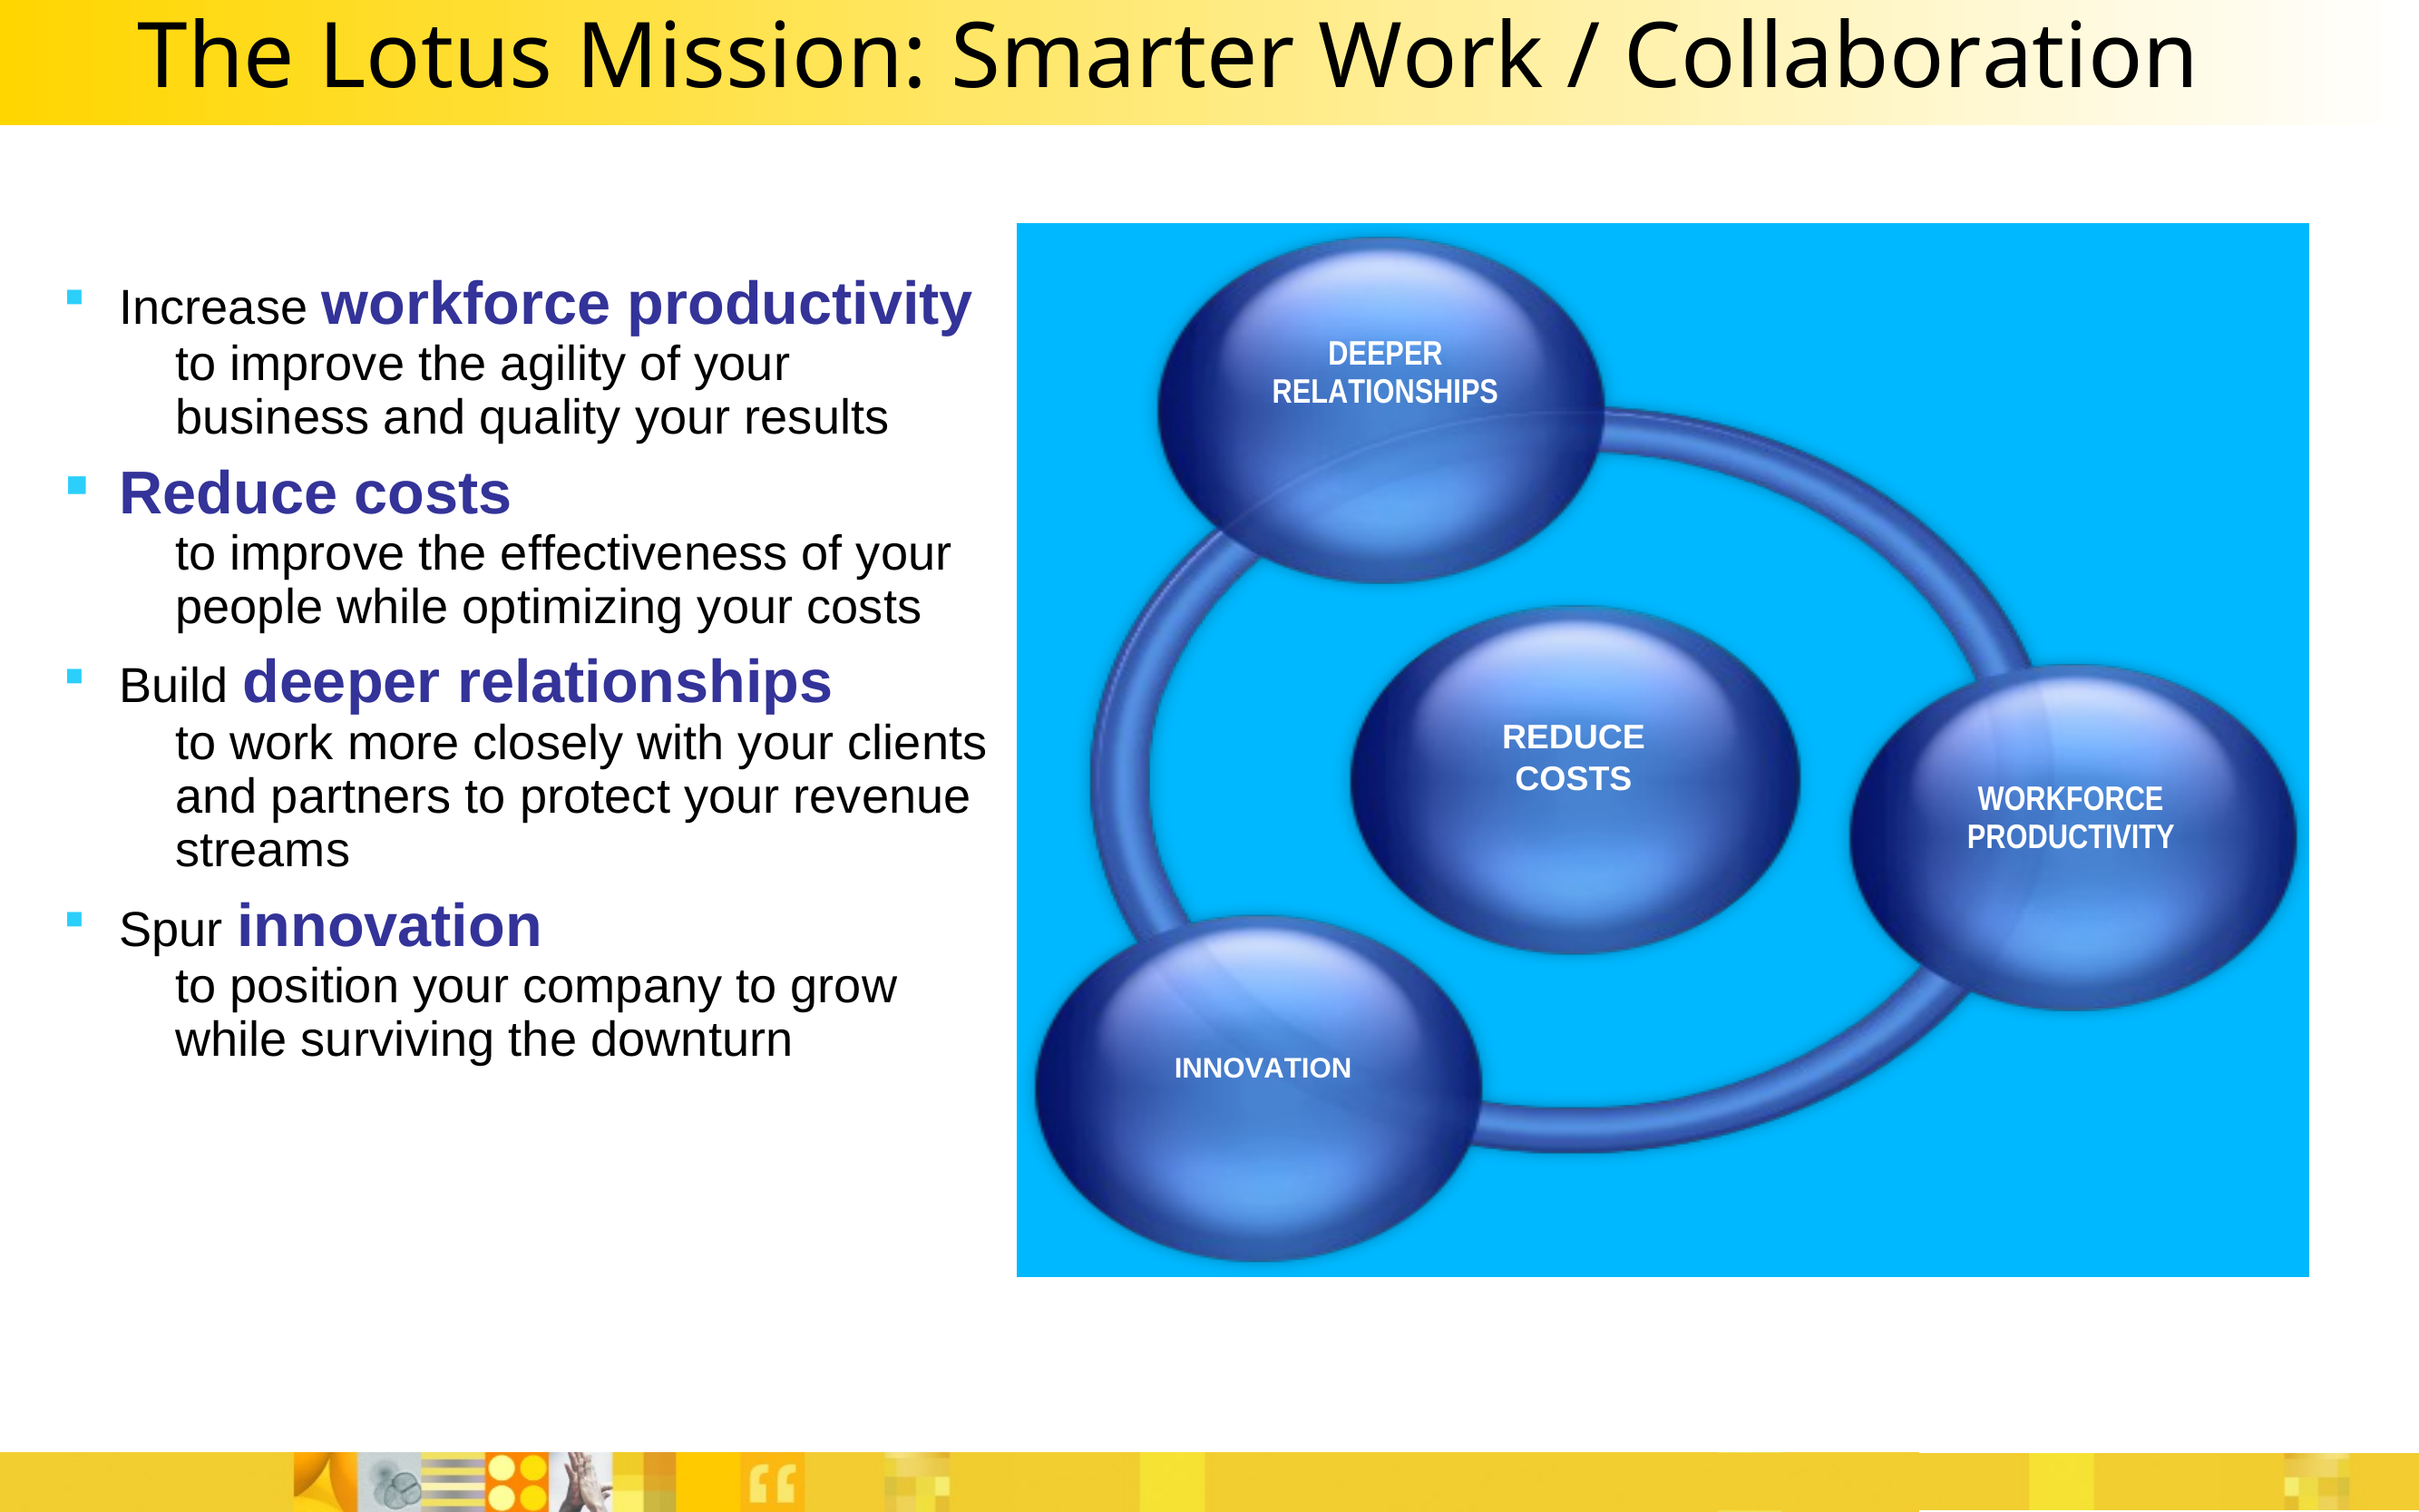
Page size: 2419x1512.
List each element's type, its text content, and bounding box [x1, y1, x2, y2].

picture [0, 1452, 2419, 1512]
picture [1036, 238, 2296, 1261]
text_box WORKFORCE PRODUCTIVITY [1944, 768, 2198, 868]
text_box DEEPER RELATIONSHIPS [1249, 323, 1522, 423]
text_box REDUCE COSTS [1478, 707, 1669, 810]
title The Lotus Mission: Smarter Work / Collaboration [137, 2, 2315, 127]
text_box [0, 0, 2419, 125]
text_box INNOVATION [1151, 1042, 1375, 1097]
text_box Increase workforce productivity to improve the agility of your business and quality your results Reduce costs to improve the effectiveness of your people while optimizing your costs Build deeper relationships to work more closely with your clients and partners to protect your revenue streams Spur innovation to position your company to grow while surviving the downturn [40, 259, 1016, 1266]
